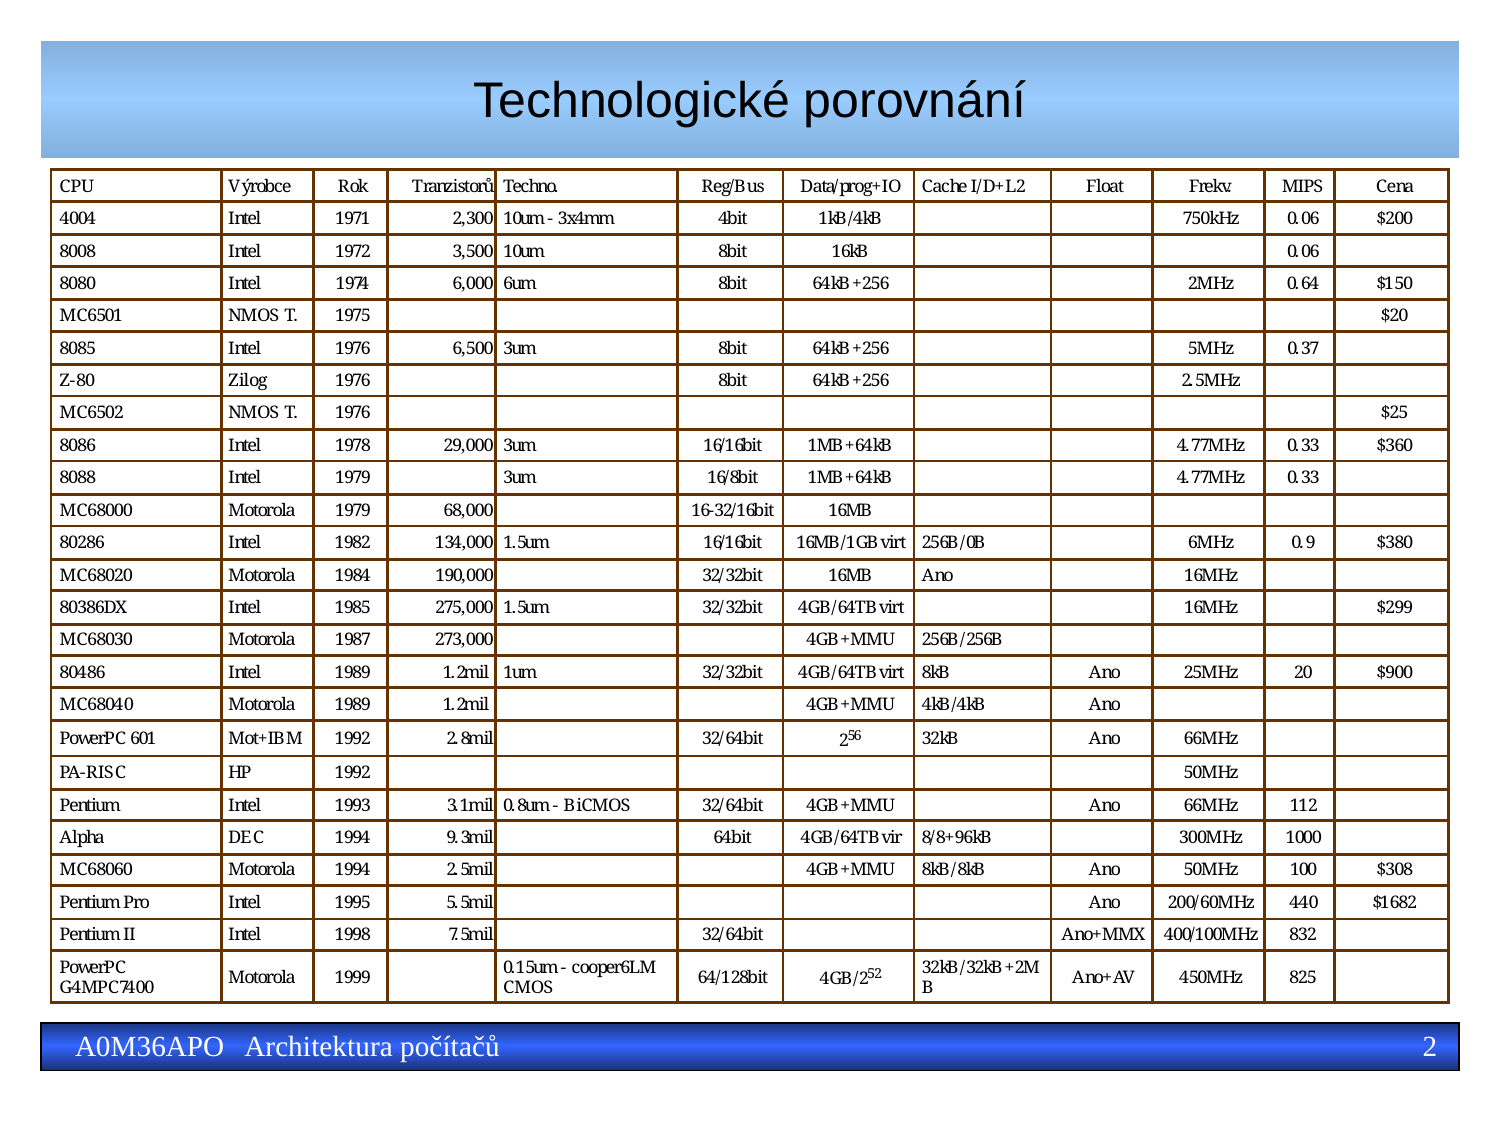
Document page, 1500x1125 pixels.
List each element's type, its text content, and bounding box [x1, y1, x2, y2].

title Technologické porovnání [41, 41, 1459, 158]
chart [43, 168, 1500, 1063]
